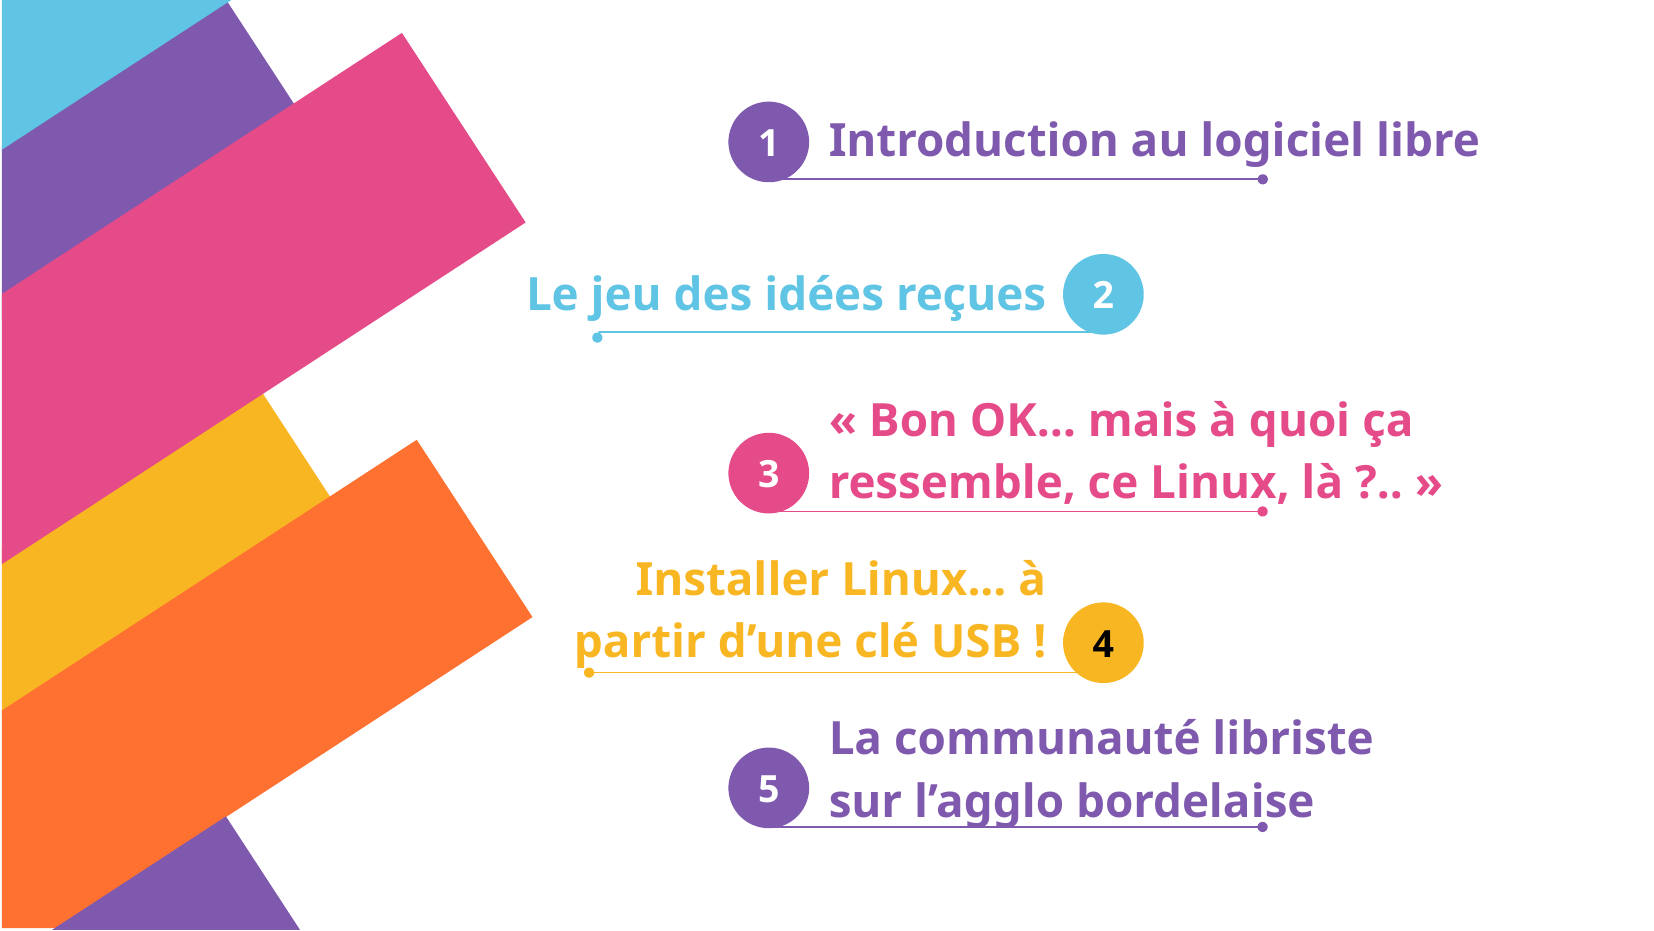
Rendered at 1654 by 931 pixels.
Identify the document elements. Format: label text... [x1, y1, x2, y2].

title Installer Linux... à partir d’une clé USB ! [531, 515, 1047, 703]
text_box 4 [1063, 602, 1144, 674]
text_box [1257, 174, 1268, 185]
text_box 2 [1063, 253, 1144, 324]
title Introduction au logiciel libre [828, 75, 1536, 201]
title « Bon OK… mais à quoi ça ressemble, ce Linux, là ?.. » [828, 324, 1654, 575]
text_box 5 [728, 747, 810, 829]
text_box 3 [728, 432, 810, 514]
title Le jeu des idées reçues [413, 230, 1047, 356]
title La communauté libriste sur l’agglo bordelaise [828, 674, 1625, 863]
text_box 1 [728, 101, 810, 183]
